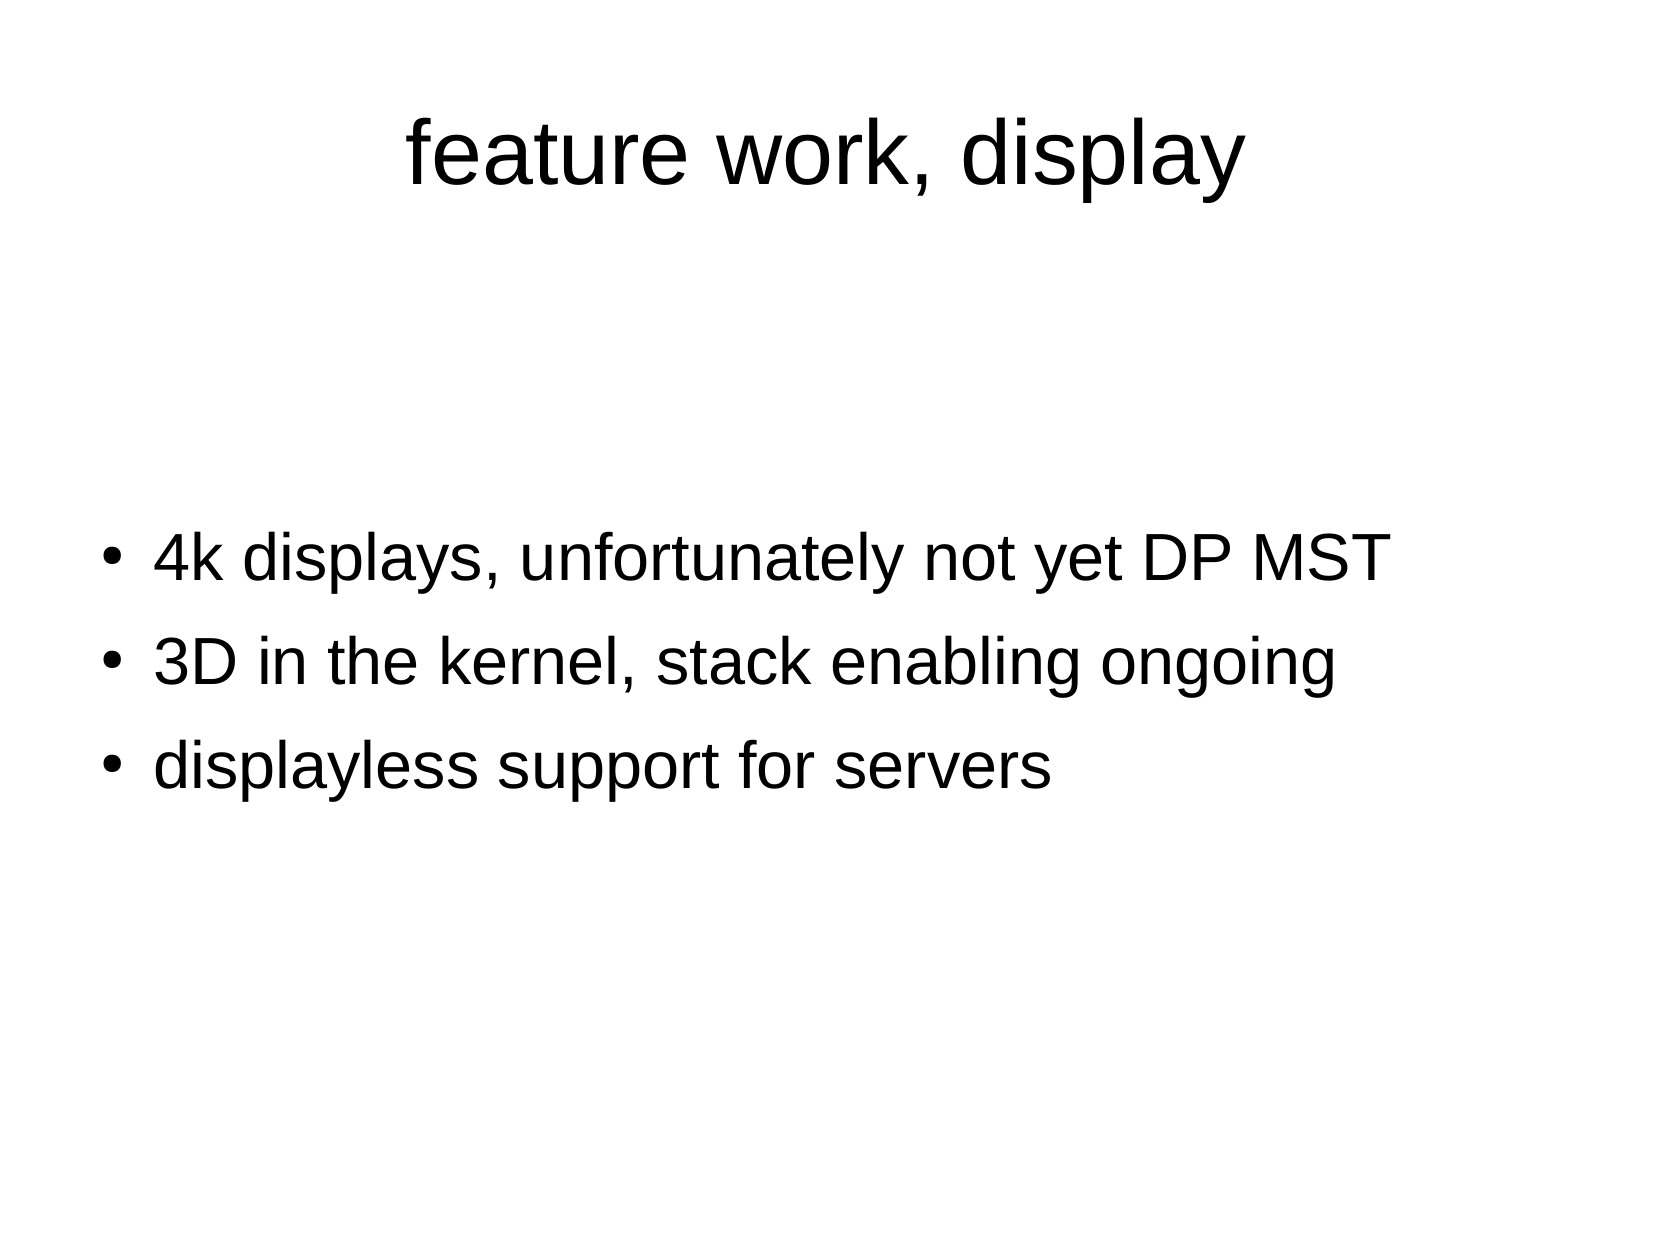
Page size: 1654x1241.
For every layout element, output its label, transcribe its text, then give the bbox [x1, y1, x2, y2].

list 4k displays, unfortunately not yet DP MST 3D in the kernel, stack enabling ongoing displayless support for servers [82, 519, 1571, 1109]
title feature work, display [82, 49, 1571, 257]
